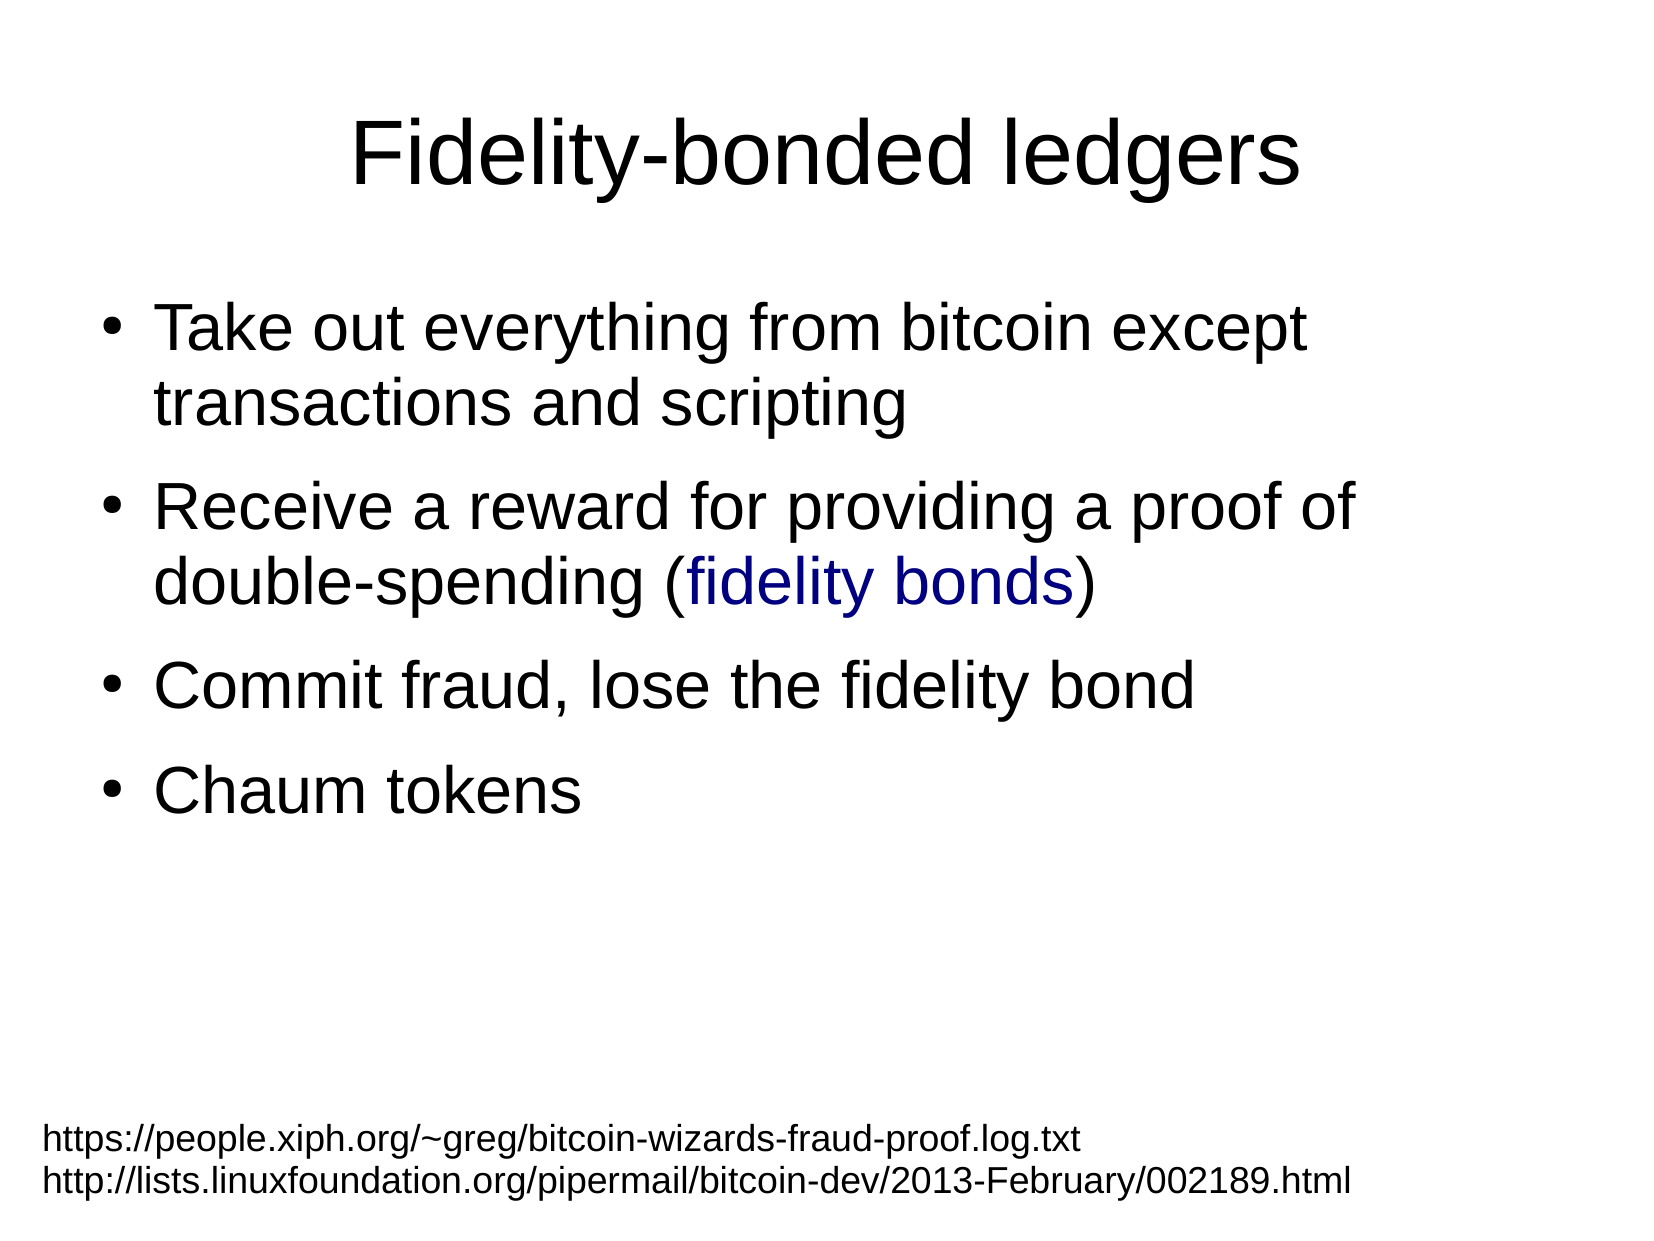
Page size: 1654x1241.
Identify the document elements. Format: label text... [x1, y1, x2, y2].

list Take out everything from bitcoin except transactions and scripting Receive a reward for providing a proof of double-spending (fidelity bonds) Commit fraud, lose the fidelity bond Chaum tokens [82, 290, 1571, 1006]
text_box https://people.xiph.org/~greg/bitcoin-wizards-fraud-proof.log.txt http://lists.linuxfoundation.org/pipermail/bitcoin-dev/2013-February/002189.html [27, 1110, 1381, 1241]
title Fidelity-bonded ledgers [82, 49, 1571, 257]
